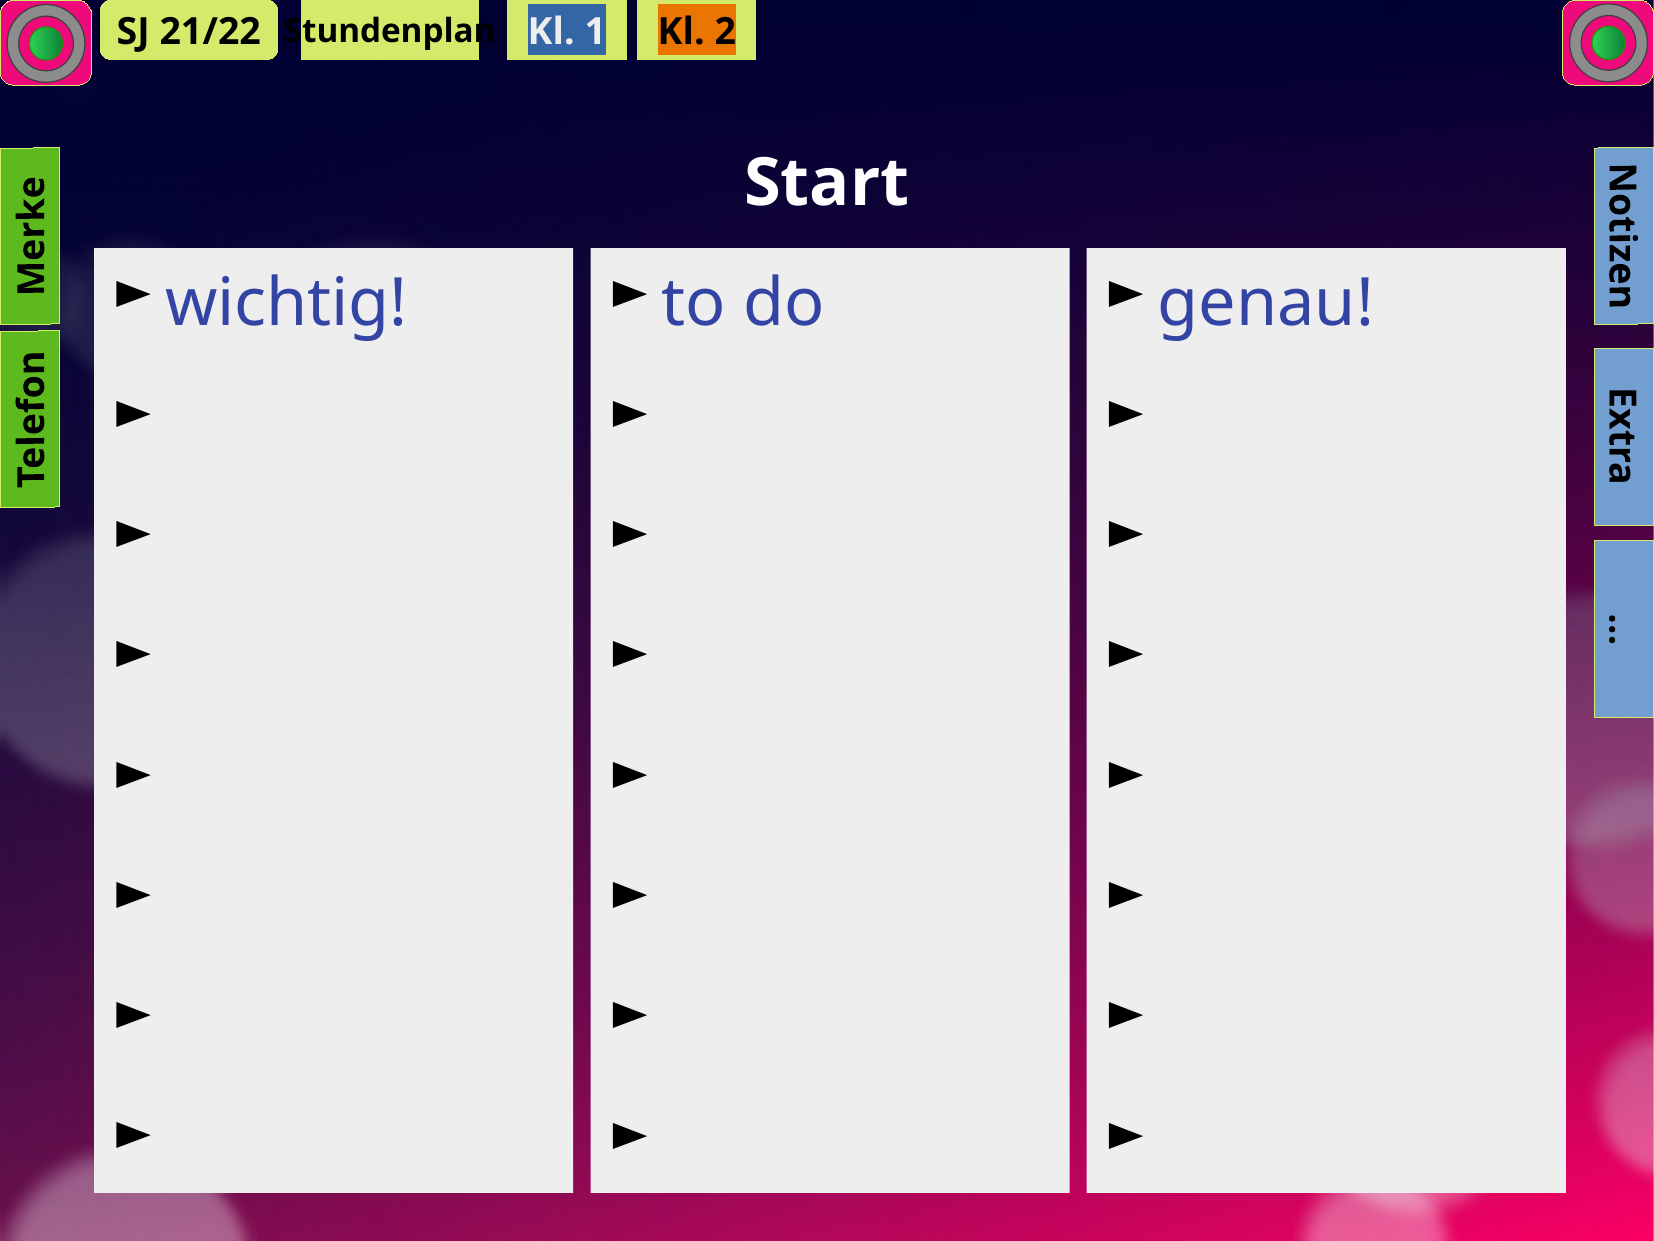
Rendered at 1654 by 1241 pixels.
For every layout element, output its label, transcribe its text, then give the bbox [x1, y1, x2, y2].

list wichtig! [94, 248, 574, 1193]
picture [83, 0, 1571, 76]
picture [0, 0, 9, 9]
picture [0, 75, 1654, 1241]
list genau! [1086, 248, 1566, 1193]
list to do [590, 248, 1070, 1193]
title Start [82, 76, 1571, 284]
picture [1645, 0, 1654, 10]
